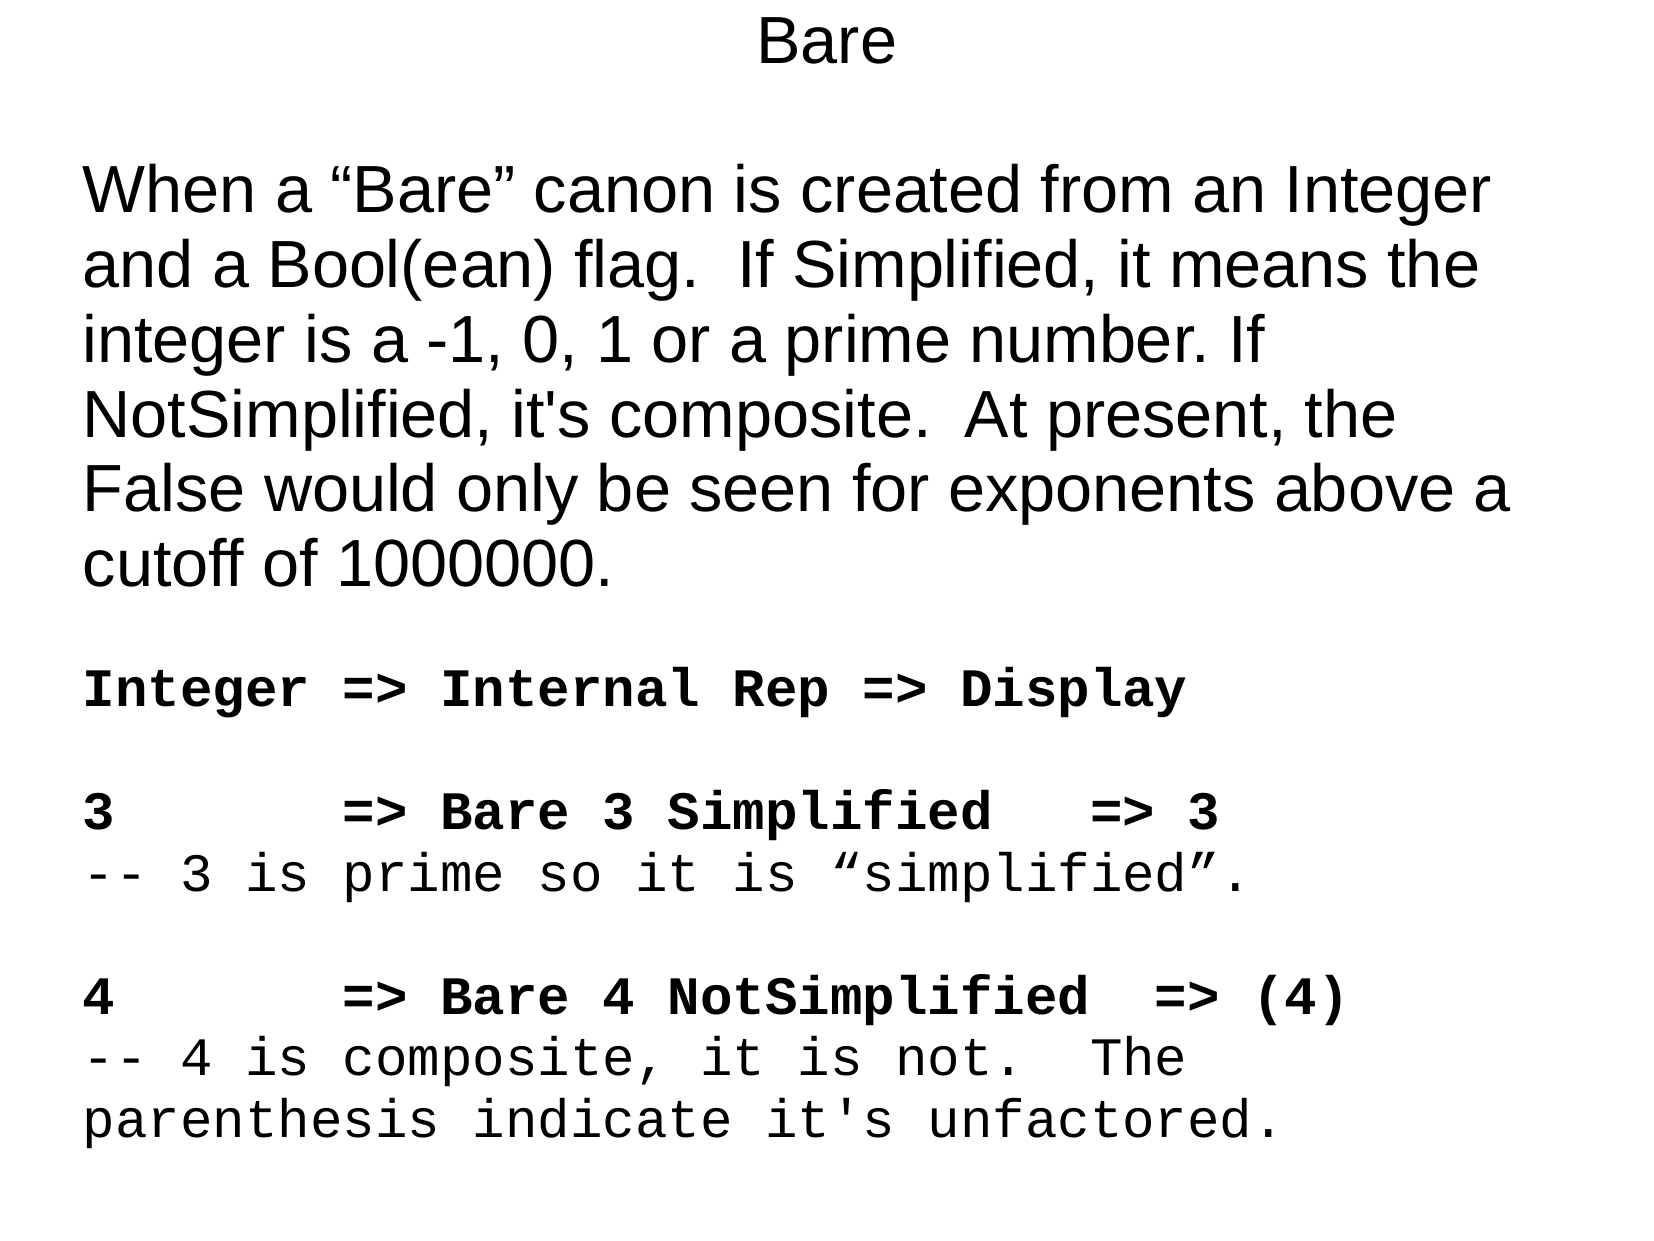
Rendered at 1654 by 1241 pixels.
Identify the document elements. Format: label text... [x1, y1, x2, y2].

subtitle Bare When a “Bare” canon is created from an Integer and a Bool(ean) flag. If Simplified, it means the integer is a -1, 0, 1 or a prime number. If NotSimplified, it's composite. At present, the False would only be seen for exponents above a cutoff of 1000000. Integer => Internal Rep => Display 3 => Bare 3 Simplified => 3 -- 3 is prime so it is “simplified”. 4 => Bare 4 NotSimplified => (4) -- 4 is composite, it is not. The parenthesis indicate it's unfactored. [82, 0, 1571, 1201]
